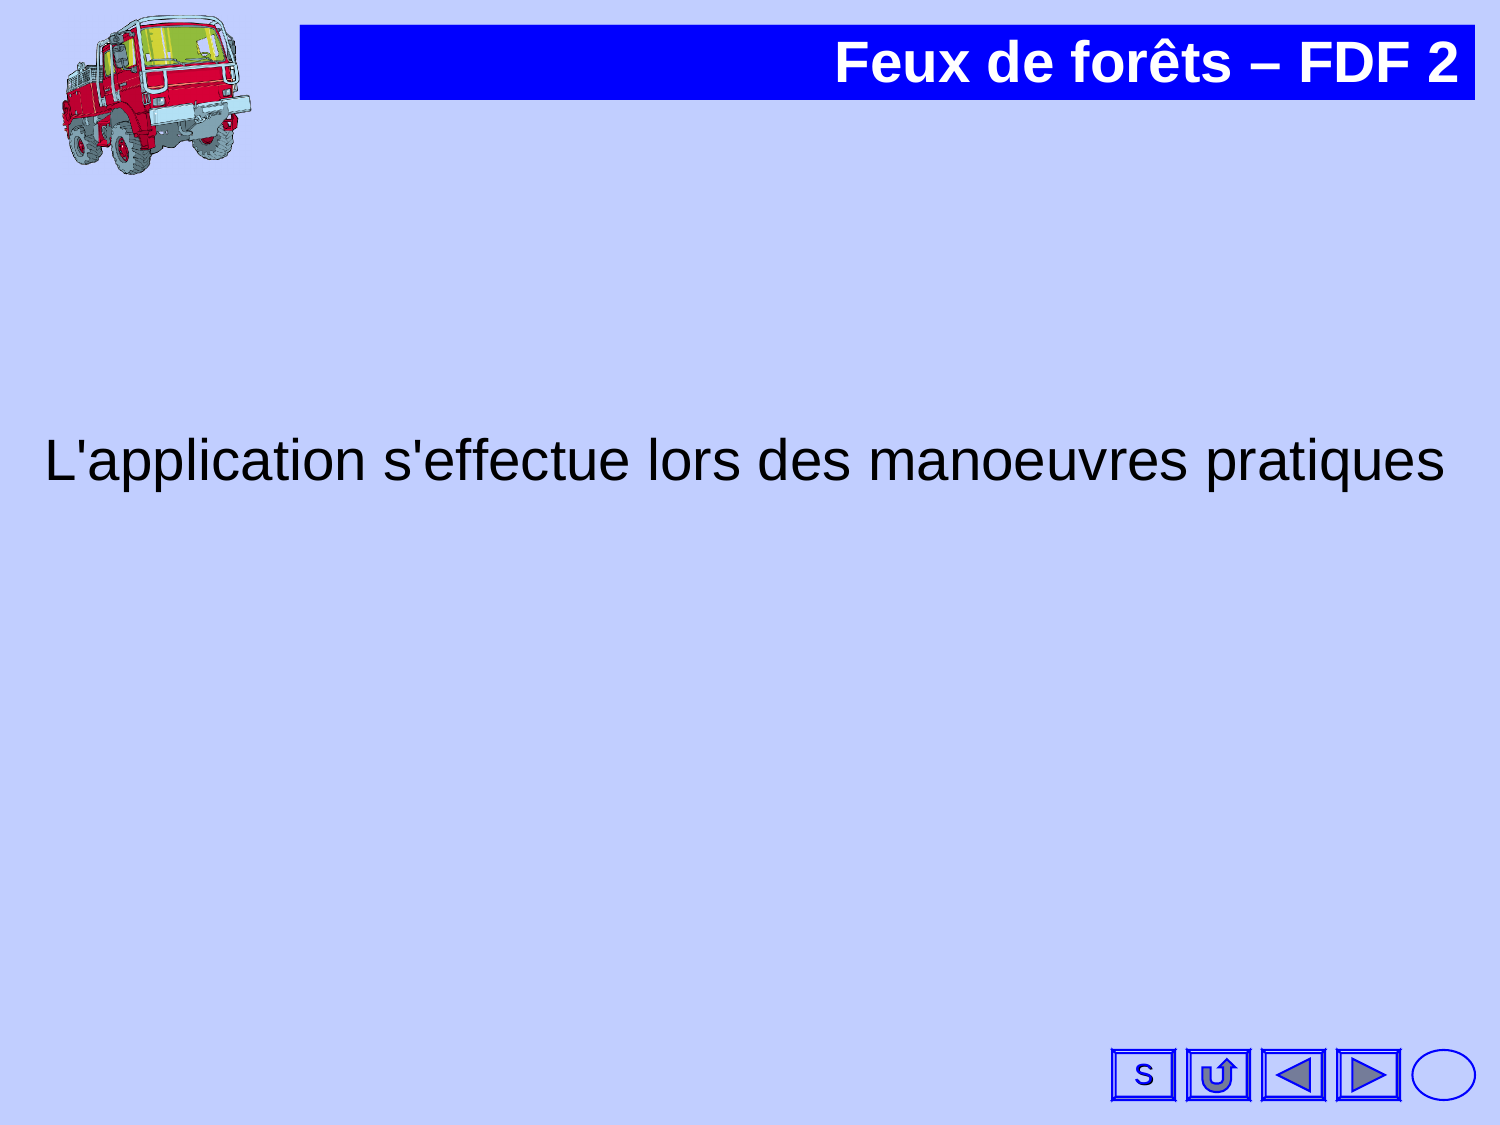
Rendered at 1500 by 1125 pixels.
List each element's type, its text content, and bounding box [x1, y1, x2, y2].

text_box Feux de forêts – FDF 2 [299, 24, 1475, 100]
list L'application s'effectue lors des manoeuvres pratiques [29, 420, 1500, 591]
text_box [1412, 1049, 1476, 1101]
